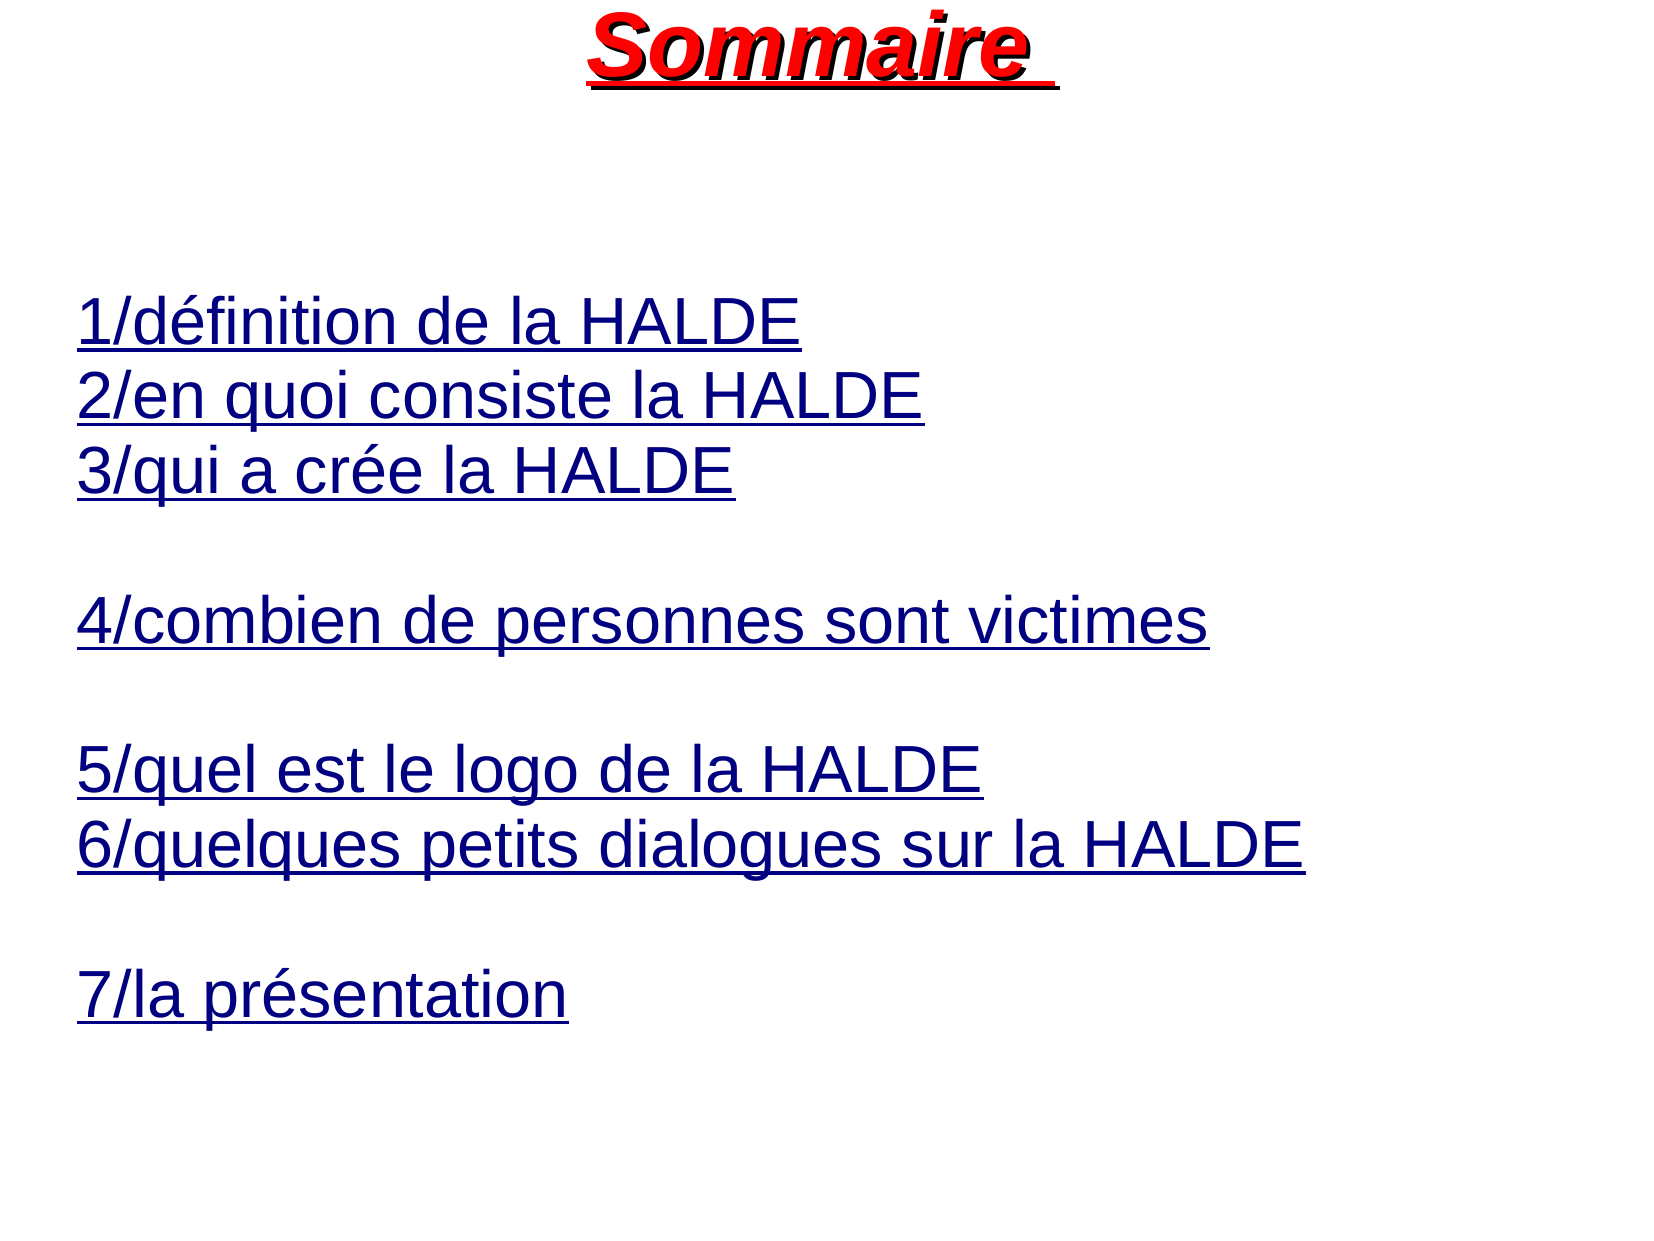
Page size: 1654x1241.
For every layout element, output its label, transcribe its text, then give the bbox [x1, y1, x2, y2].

subtitle 1/définition de la HALDE 2/en quoi consiste la HALDE 3/qui a crée la HALDE 4/combien de personnes sont victimes 5/quel est le logo de la HALDE 6/quelques petits dialogues sur la HALDE 7/la présentation [76, 171, 1565, 1241]
title Sommaire [76, 0, 1565, 148]
